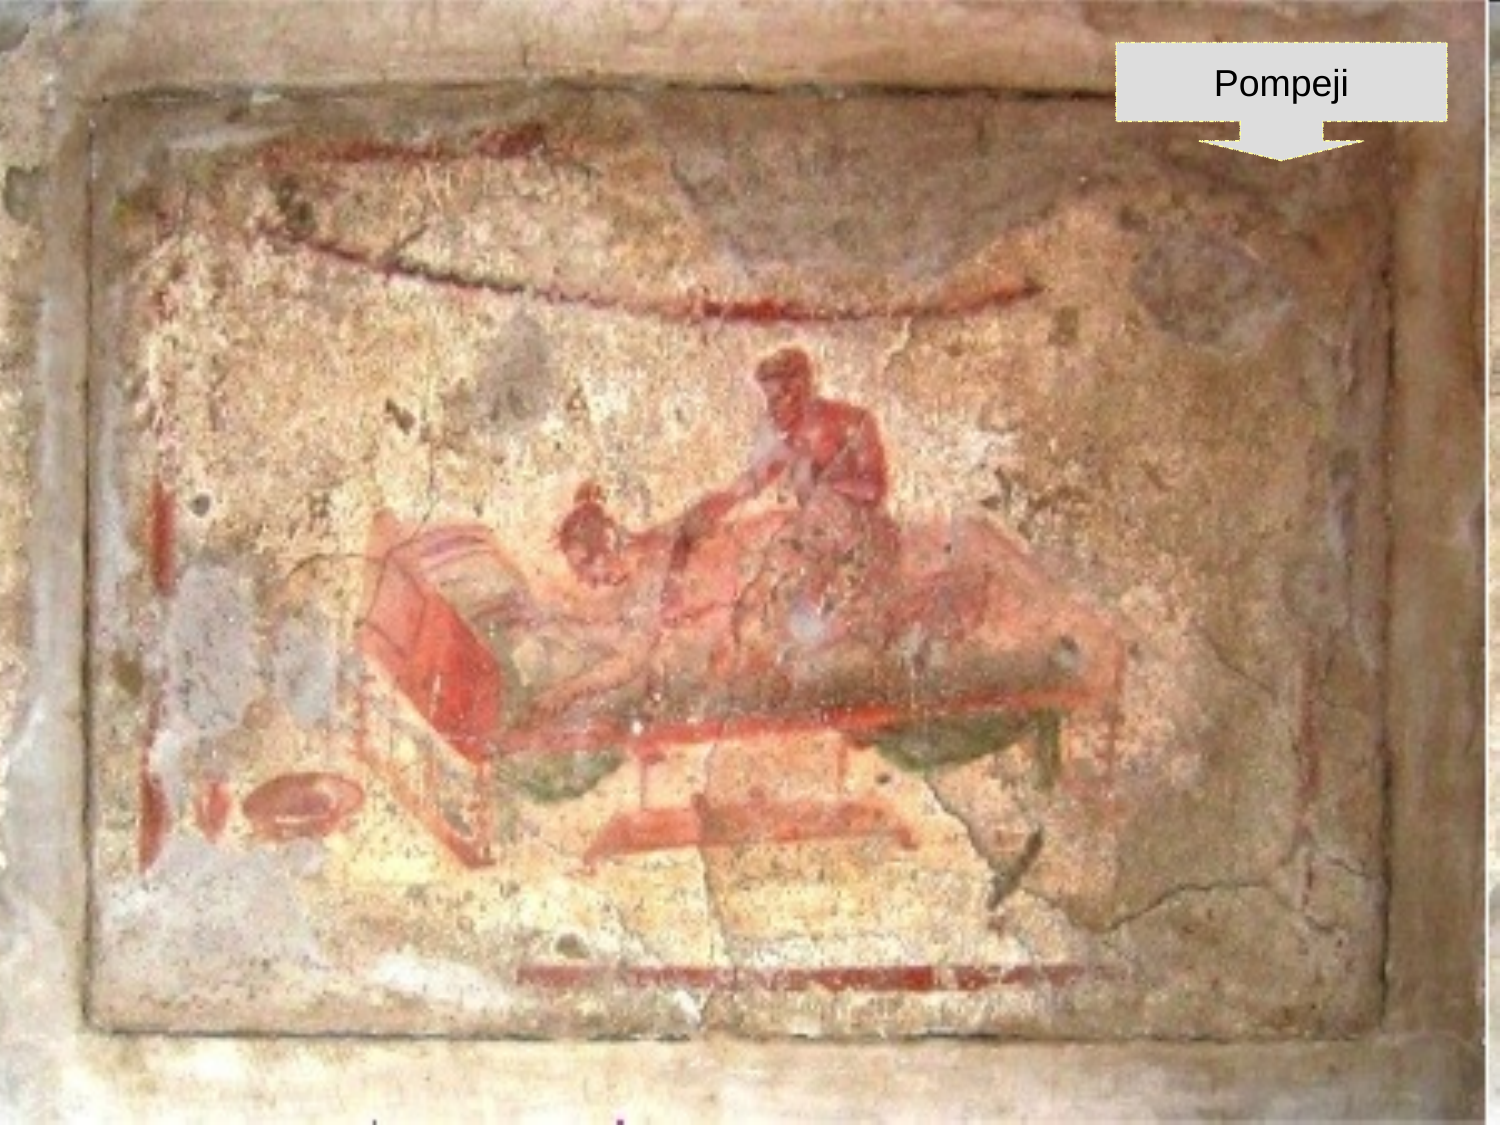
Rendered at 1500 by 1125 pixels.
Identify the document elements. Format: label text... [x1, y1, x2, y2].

picture [0, 0, 1500, 1125]
text_box Pompeji [1116, 42, 1447, 161]
